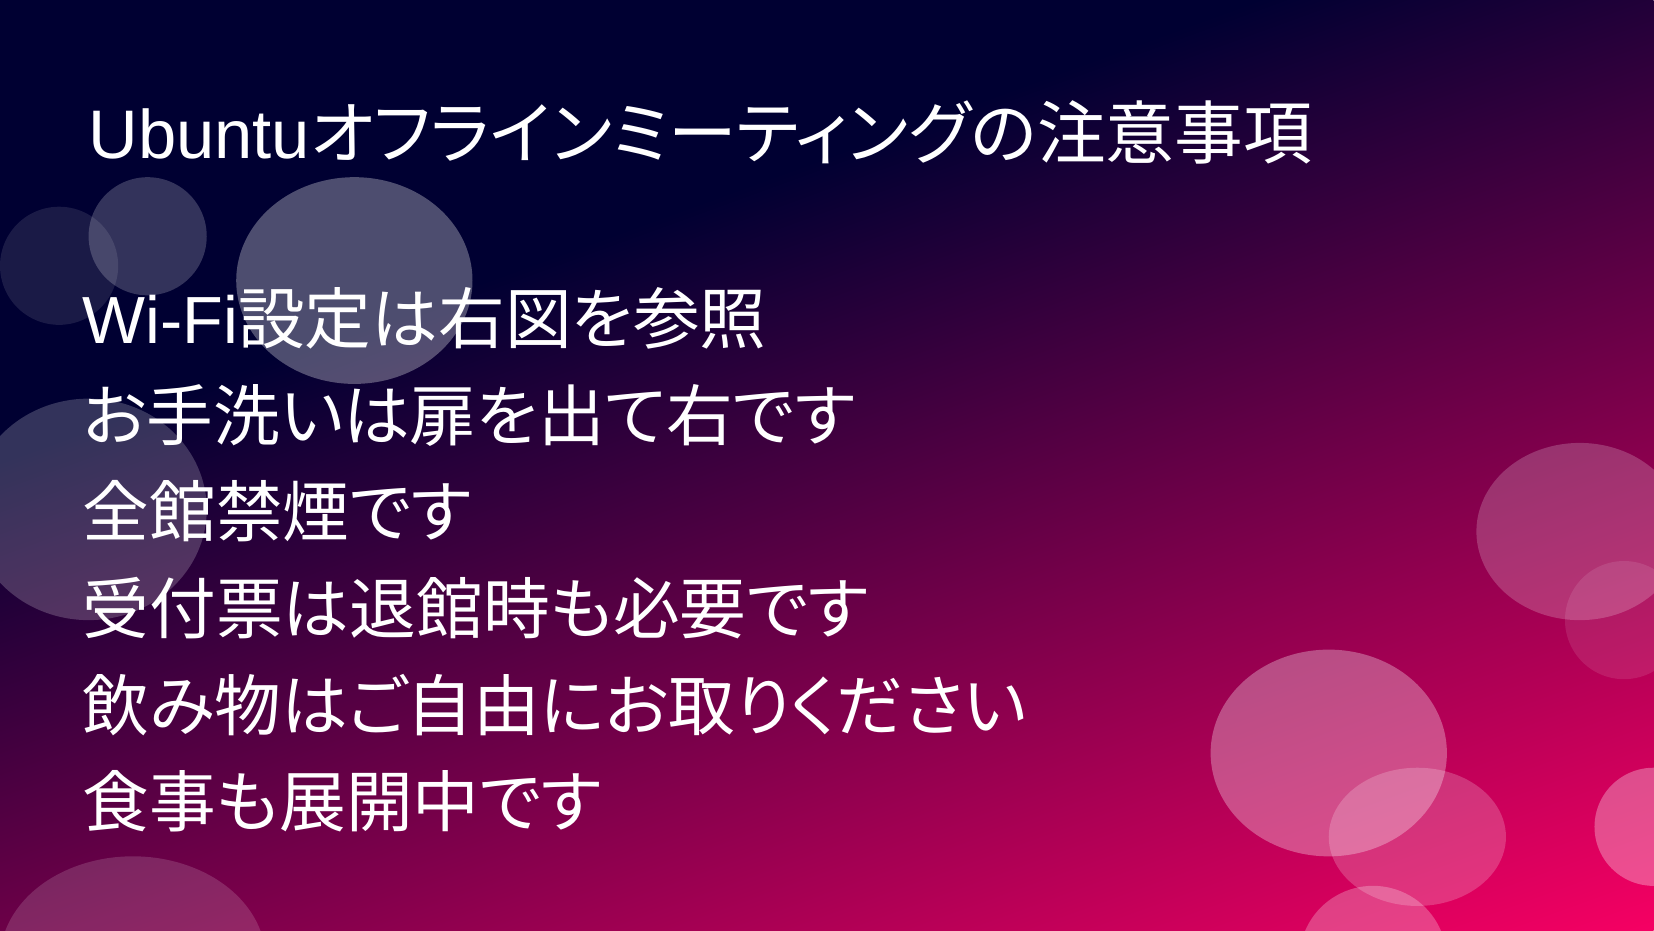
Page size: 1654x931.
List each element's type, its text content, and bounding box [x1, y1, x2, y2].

subtitle Wi-Fi設定は右図を参照 お手洗いは扉を出て右です 全館禁煙です 受付票は退館時も必要です 飲み物はご自由にお取りください 食事も展開中です [82, 265, 1571, 886]
title Ubuntuオフラインミーティングの注意事項 [88, 51, 1577, 207]
